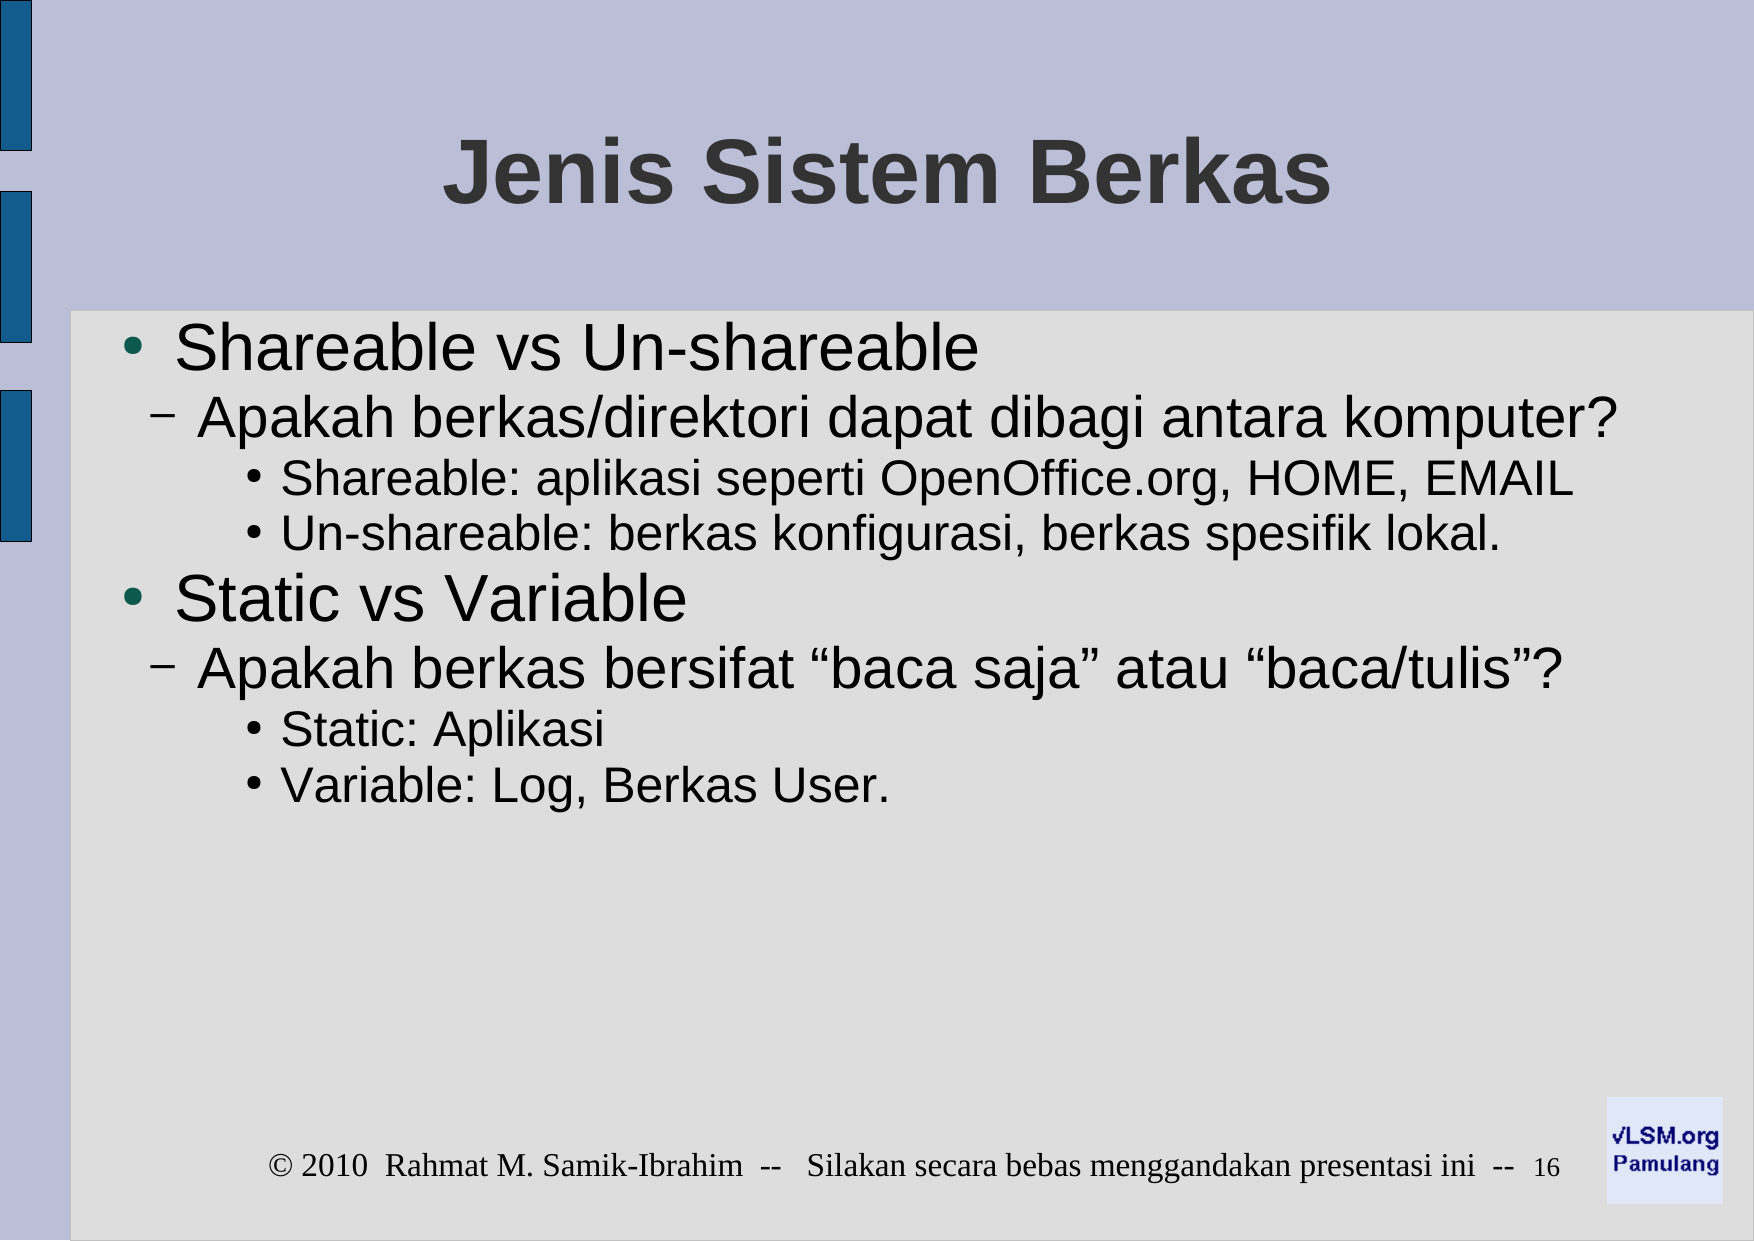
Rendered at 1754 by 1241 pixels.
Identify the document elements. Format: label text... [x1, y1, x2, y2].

title Jenis Sistem Berkas [77, 99, 1700, 244]
list Shareable vs Un-shareable Apakah berkas/direktori dapat dibagi antara komputer? Shareable: aplikasi seperti OpenOffice.org, HOME, EMAIL Un-shareable: berkas konfigurasi, berkas spesifik lokal. Static vs Variable Apakah berkas bersifat “baca saja” atau “baca/tulis”? Static: Aplikasi Variable: Log, Berkas User. [103, 310, 1674, 1102]
picture [1607, 1097, 1723, 1204]
